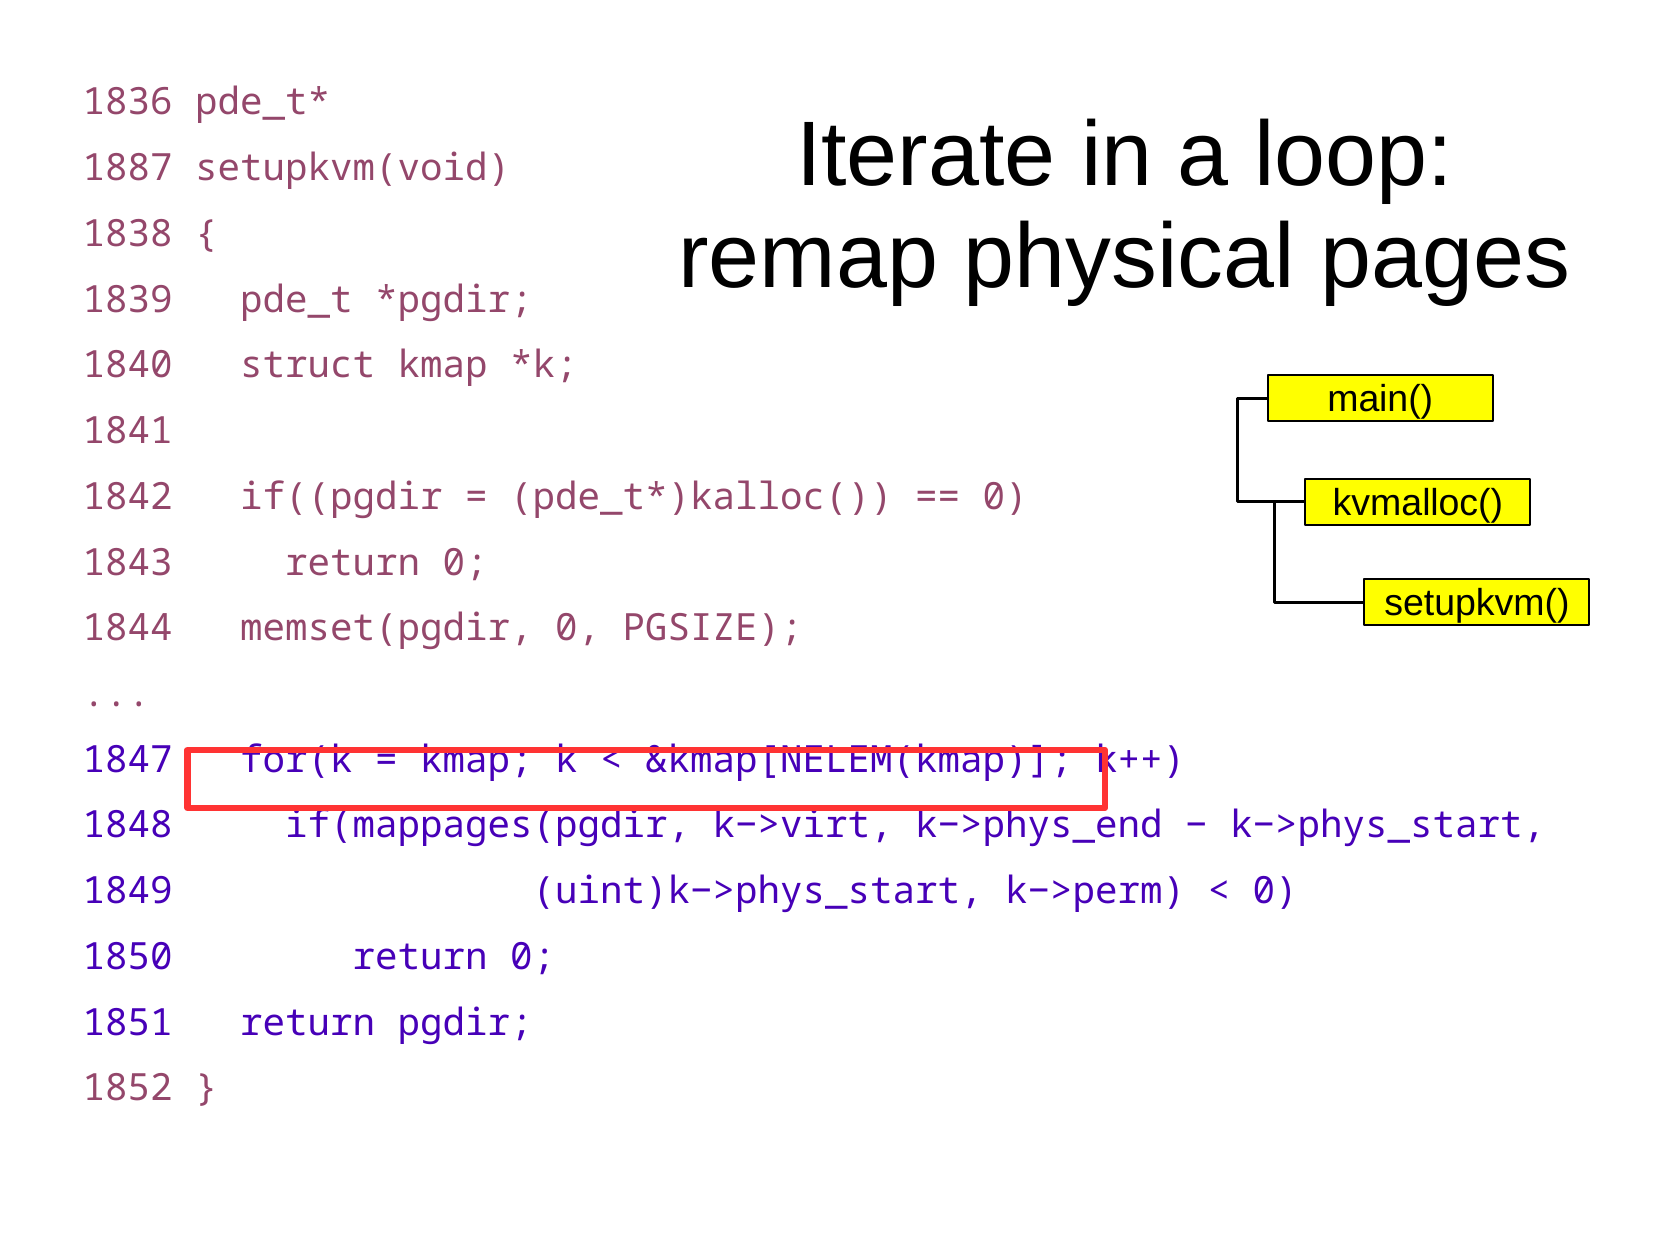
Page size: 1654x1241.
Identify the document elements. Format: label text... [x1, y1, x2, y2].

list 1836 pde_t* 1887 setupkvm(void) 1838 { 1839 pde_t *pgdir; 1840 struct kmap *k; 1841 1842 if((pgdir = (pde_t*)kalloc()) == 0) 1843 return 0; 1844 memset(pgdir, 0, PGSIZE); ... 1847 for(k = kmap; k < &kmap[NELEM(kmap)]; k++) 1848 if(mappages(pgdir, k−>virt, k−>phys_end − k−>phys_start, 1849 (uint)k−>phys_start, k−>perm) < 0) 1850 return 0; 1851 return pgdir; 1852 } [82, 75, 1571, 1163]
title Iterate in a loop: remap physical pages [675, 100, 1576, 308]
text_box main() [1267, 375, 1493, 422]
text_box setupkvm() [1364, 579, 1590, 626]
text_box kvmalloc() [1305, 478, 1531, 526]
